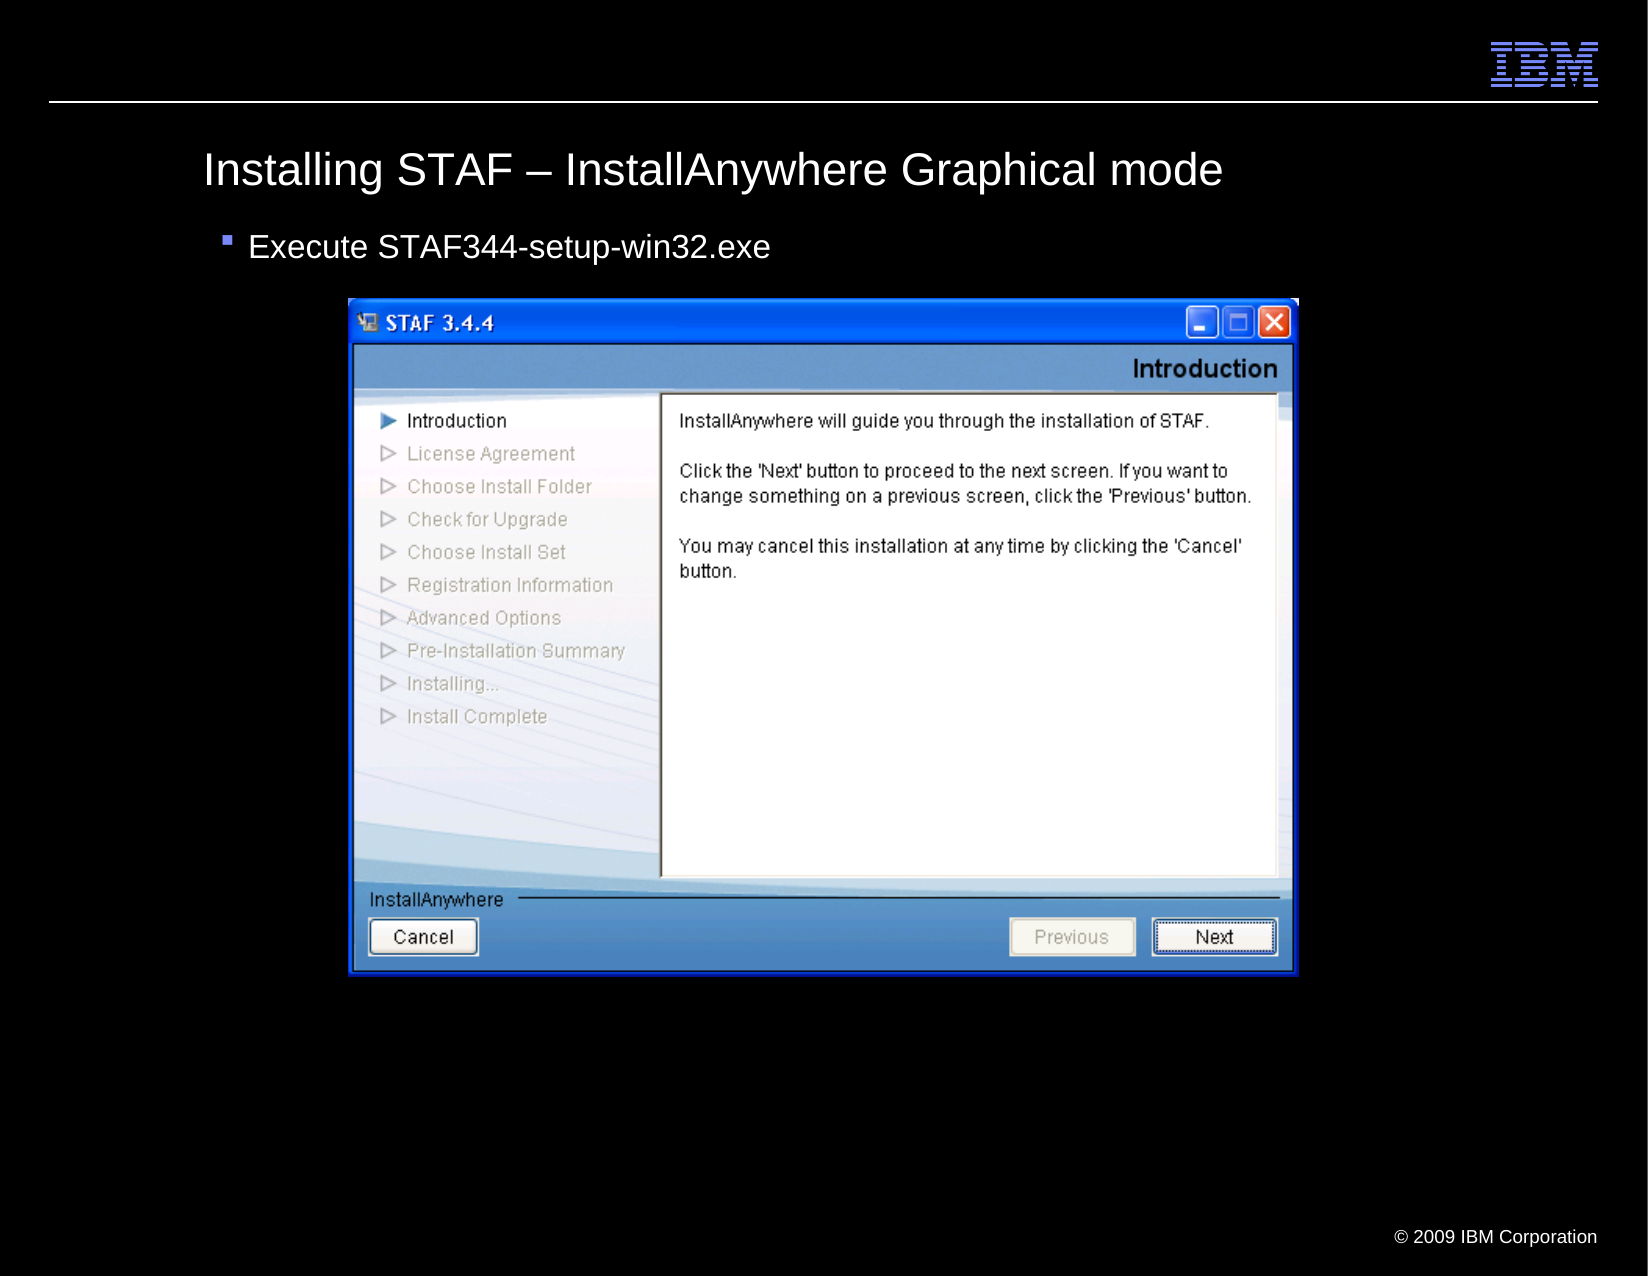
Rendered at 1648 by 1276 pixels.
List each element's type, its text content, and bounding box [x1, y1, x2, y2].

picture [348, 298, 1299, 977]
title Installing STAF – InstallAnywhere Graphical mode [186, 137, 1648, 231]
text_box Execute STAF344-setup-win32.exe [219, 231, 1570, 266]
picture [1491, 42, 1598, 87]
